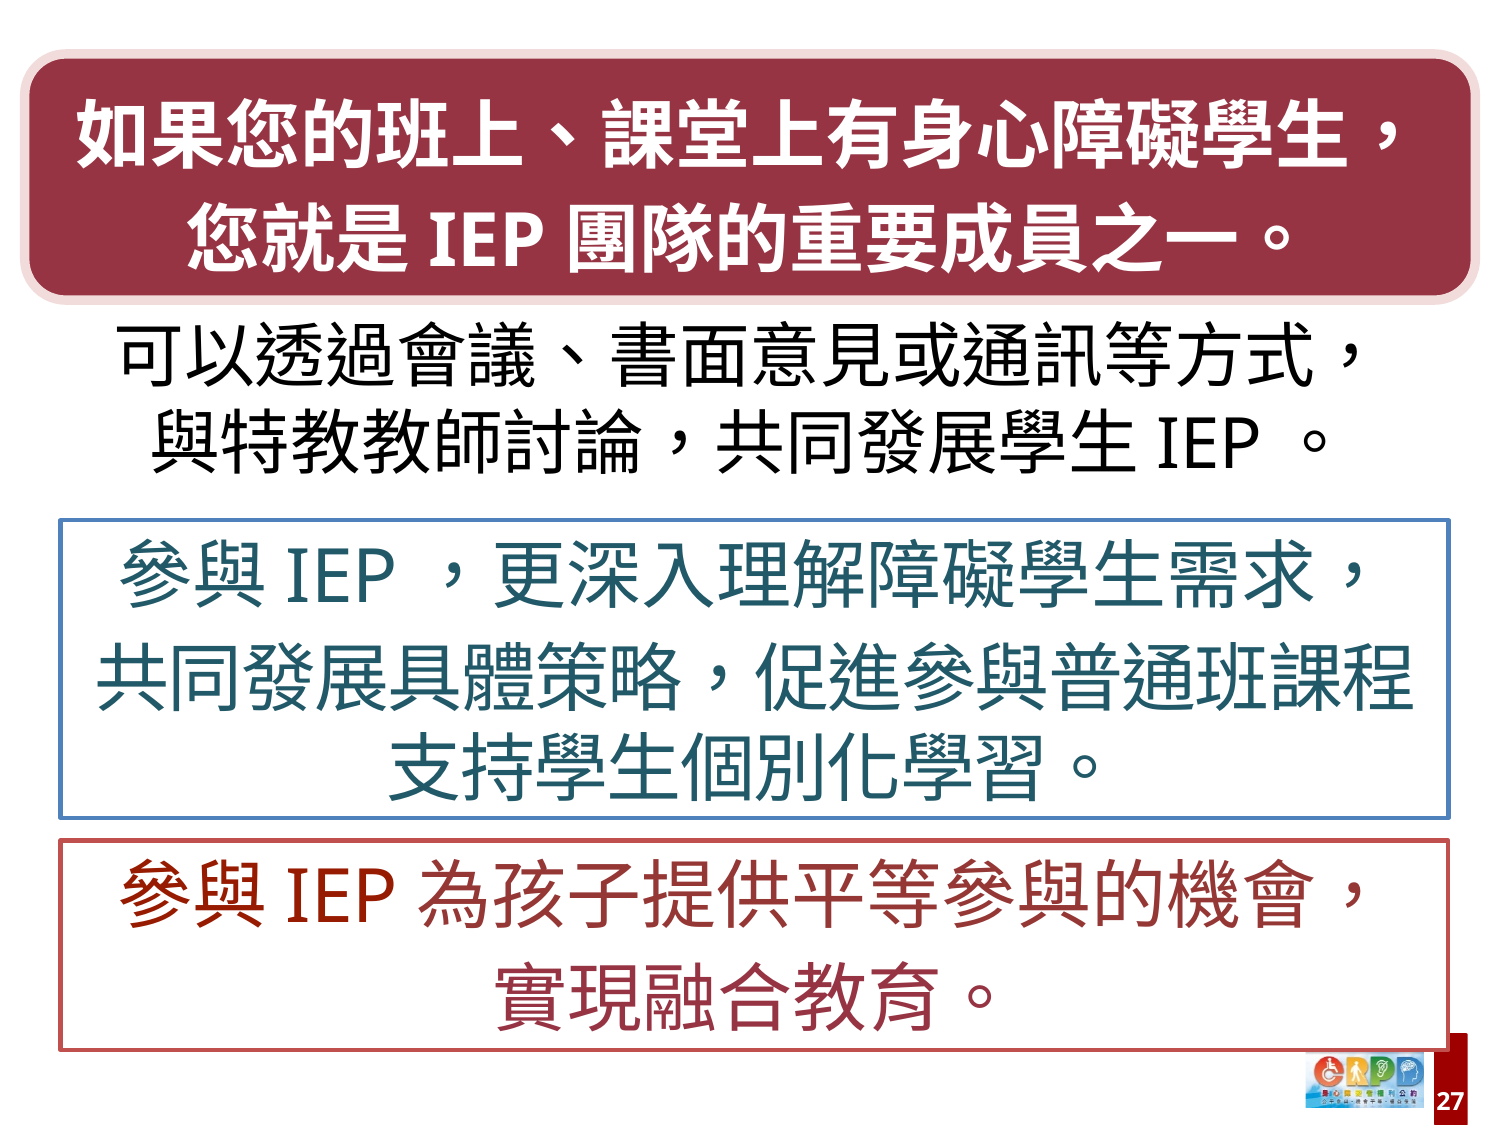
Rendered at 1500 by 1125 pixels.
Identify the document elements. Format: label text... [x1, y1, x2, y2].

text_box 如果您的班上、課堂上有身心障礙學生，您就是IEP團隊的重要成員之一。 [24, 53, 1476, 301]
text_box 參與IEP，更深入理解障礙學生需求， 共同發展具體策略，促進參與普通班課程支持學生個別化學習。 [61, 520, 1448, 818]
text_box 可以透過會議、書面意見或通訊等方式， 與特教教師討論，共同發展學生IEP。 [51, 325, 1449, 494]
text_box 參與IEP為孩子提供平等參與的機會， 實現融合教育。 [60, 840, 1449, 1051]
text_box 27 [1416, 1076, 1485, 1125]
